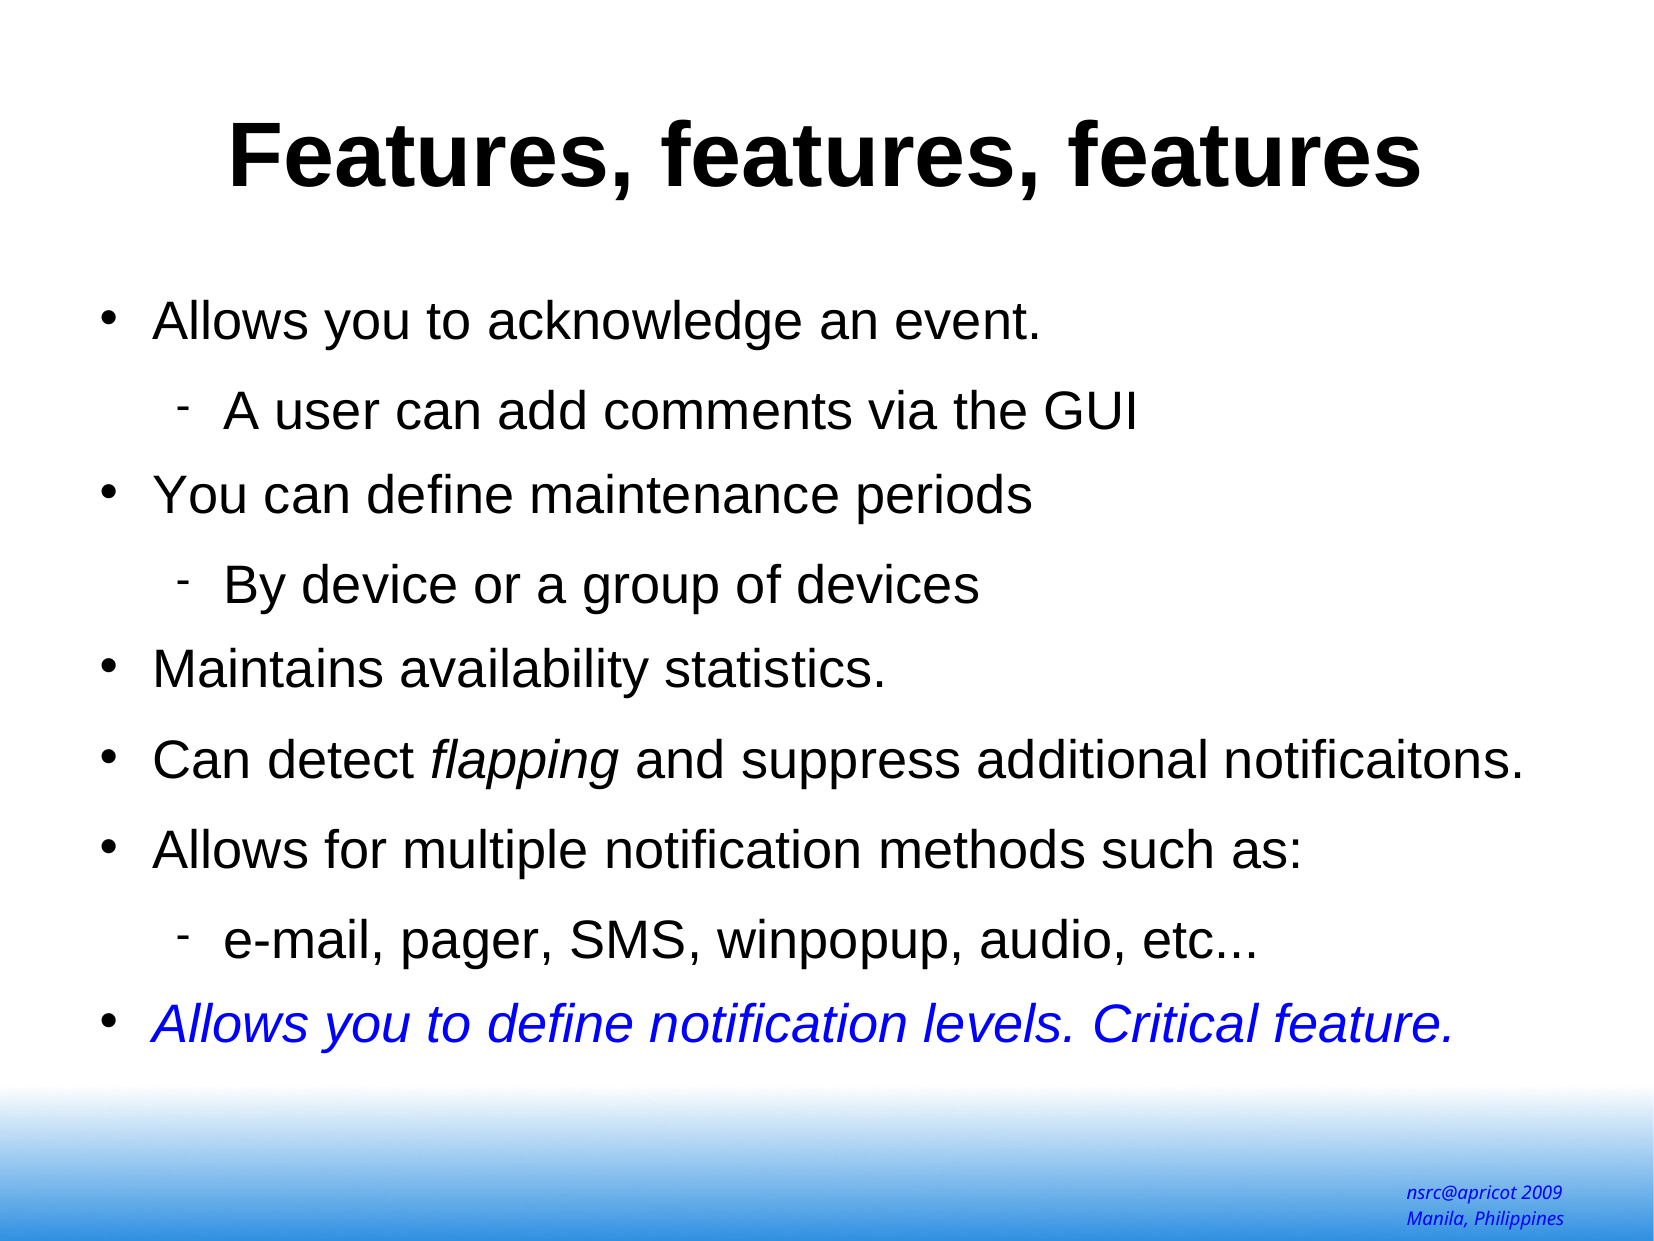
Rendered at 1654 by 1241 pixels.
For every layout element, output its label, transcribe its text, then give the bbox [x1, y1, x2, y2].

list Allows you to acknowledge an event. A user can add comments via the GUI You can define maintenance periods By device or a group of devices Maintains availability statistics. Can detect flapping and suppress additional notificaitons. Allows for multiple notification methods such as: e-mail, pager, SMS, winpopup, audio, etc... Allows you to define notification levels. Critical feature. [82, 290, 1571, 1181]
picture [0, 1083, 1654, 1241]
title Features, features, features [82, 49, 1571, 257]
